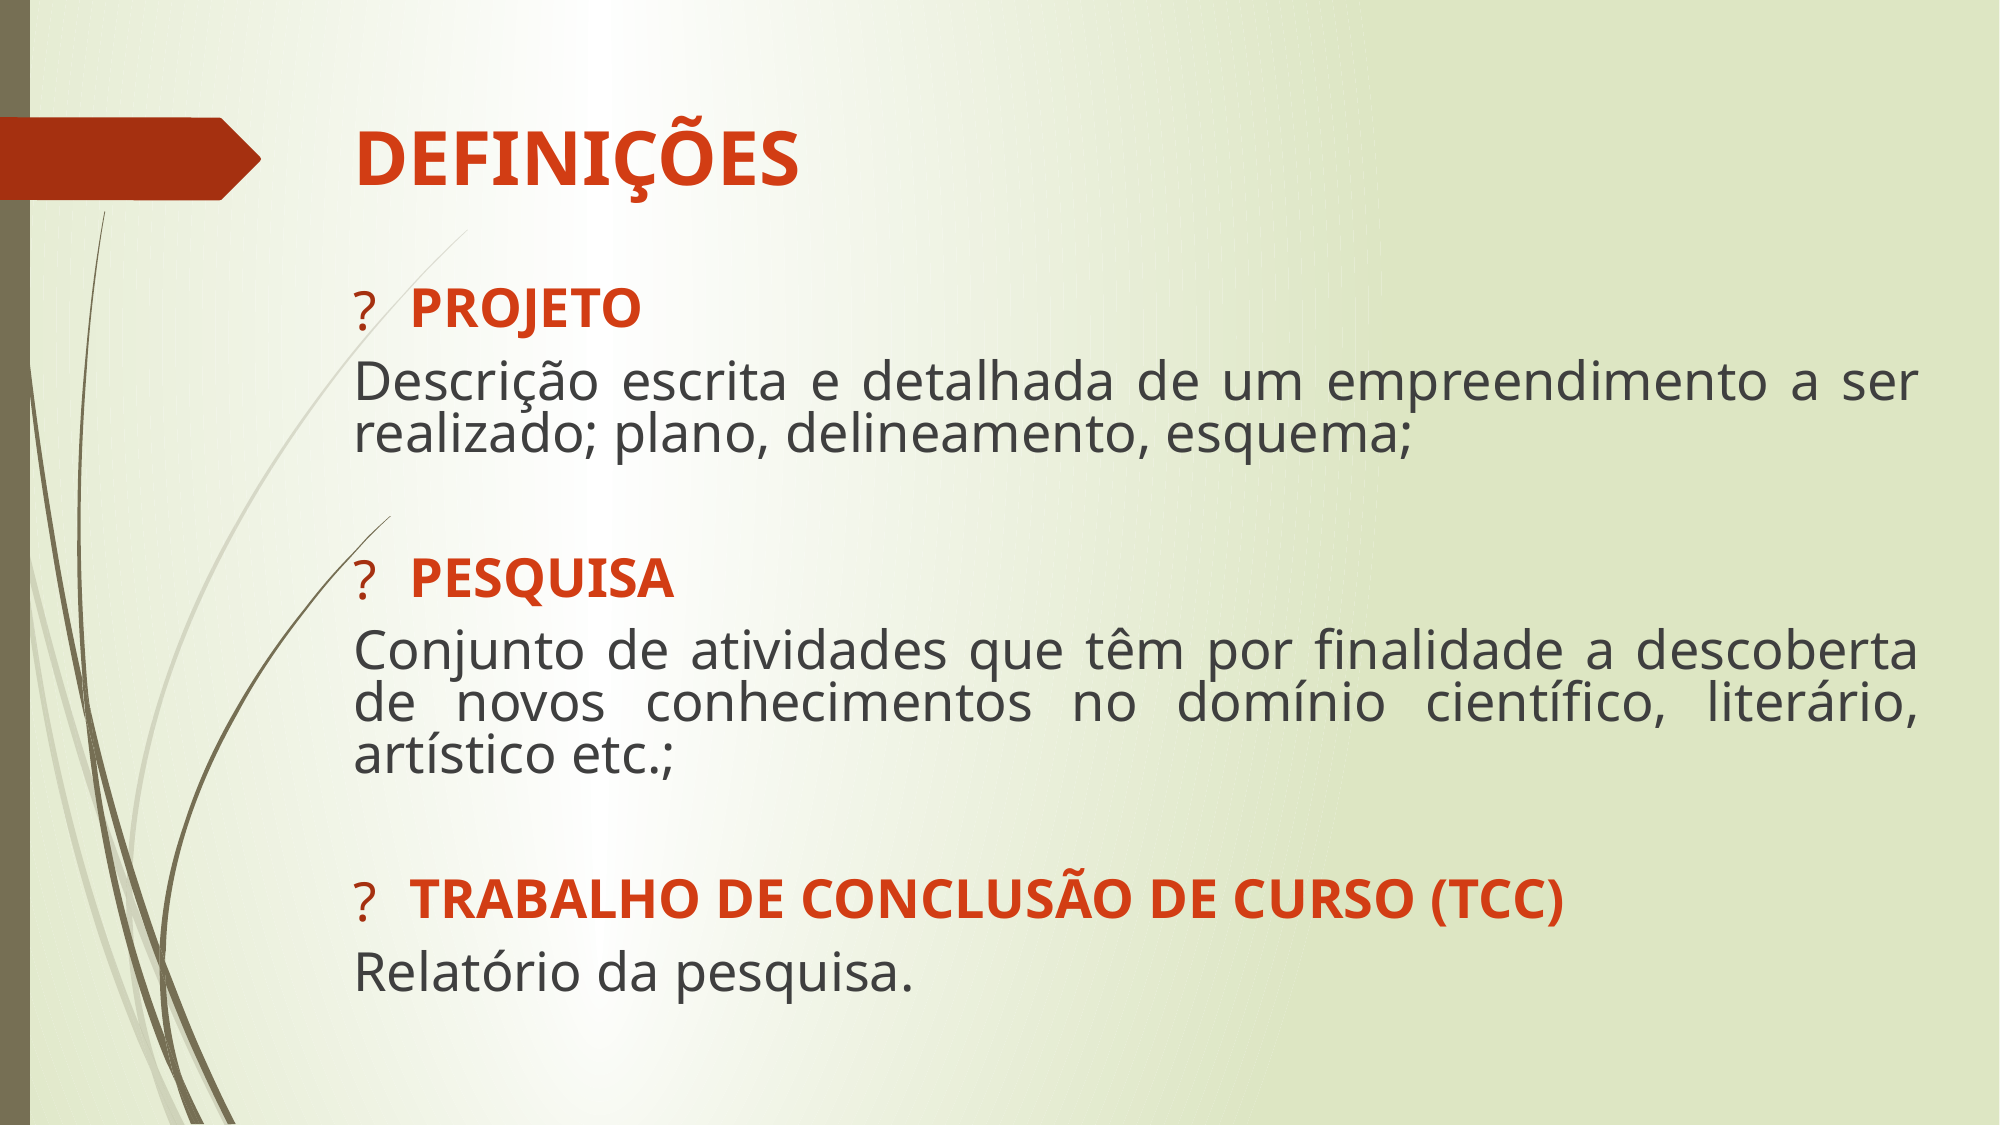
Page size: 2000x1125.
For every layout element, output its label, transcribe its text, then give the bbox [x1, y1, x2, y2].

title DEFINIÇÕES [338, 102, 1887, 232]
list PROJETO Descrição escrita e detalhada de um empreendimento a ser realizado; plano, delineamento, esquema; PESQUISA Conjunto de atividades que têm por finalidade a descoberta de novos conhecimentos no domínio científico, literário, artístico etc.; TRABALHO DE CONCLUSÃO DE CURSO (TCC) Relatório da pesquisa. [338, 278, 1936, 1071]
